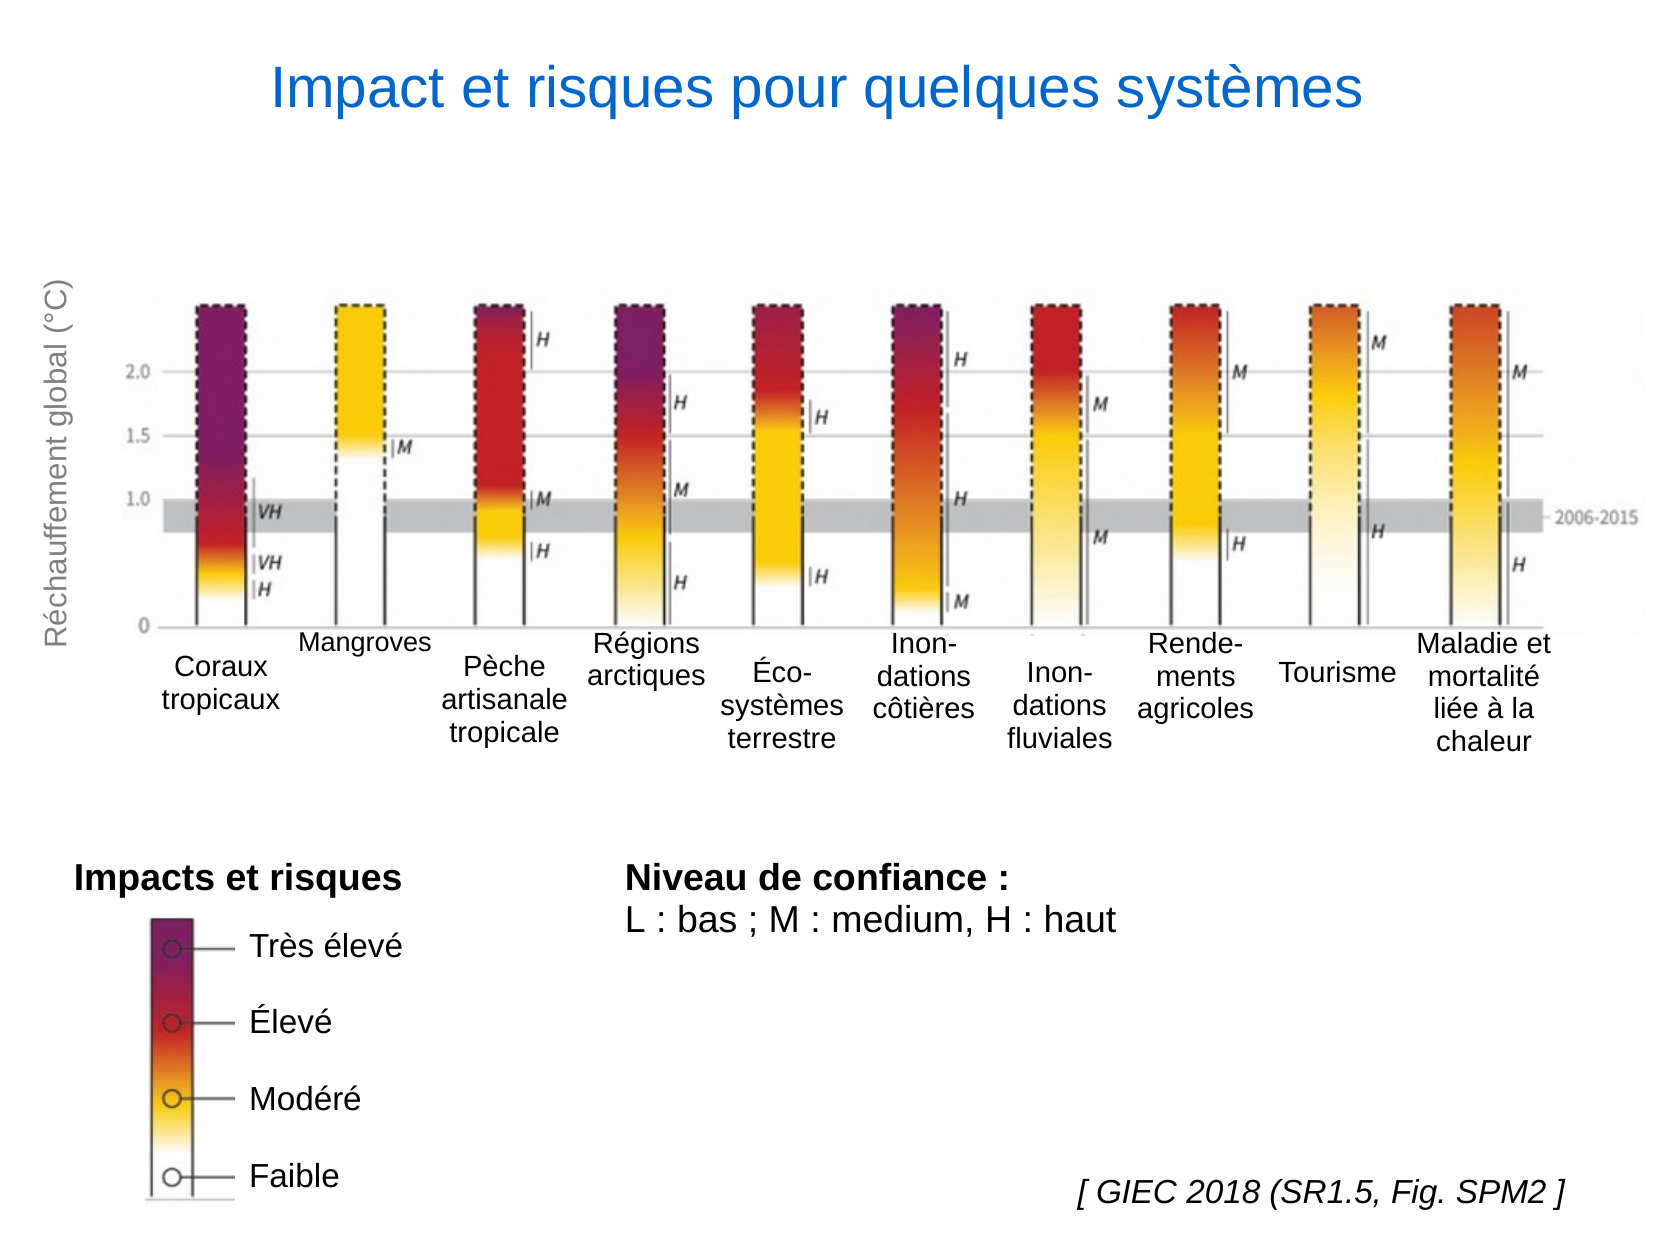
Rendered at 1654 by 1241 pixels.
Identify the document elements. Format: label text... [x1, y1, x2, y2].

text_box Maladie et mortalité liée à la chaleur [1387, 619, 1581, 766]
text_box Réchauffement global (°C) [30, 232, 83, 695]
text_box Tourisme [1258, 648, 1418, 734]
text_box Impact et risques pour quelques systèmes [60, 47, 1591, 128]
text_box Pèche artisanale tropicale [425, 642, 585, 756]
text_box Éco-systèmes terrestre [702, 648, 862, 762]
text_box Rende-ments agricoles [1116, 619, 1276, 733]
text_box Mangroves [283, 619, 455, 670]
text_box Niveau de confiance : L : bas ; M : medium, H : haut [610, 848, 1155, 948]
text_box Inon-dations côtières [844, 619, 1004, 733]
text_box [ GIEC 2018 (SR1.5, Fig. SPM2 ] [1034, 1166, 1609, 1230]
text_box Modéré [234, 1073, 402, 1126]
text_box Régions arctiques [566, 619, 727, 704]
text_box Très élevé [235, 919, 441, 972]
text_box Coraux tropicaux [141, 642, 301, 728]
text_box Faible [234, 1150, 385, 1203]
picture [121, 288, 1646, 636]
text_box Élevé [234, 996, 403, 1049]
text_box Impacts et risques [59, 849, 429, 906]
picture [145, 917, 235, 1215]
text_box Inon-dations fluviales [980, 648, 1140, 762]
